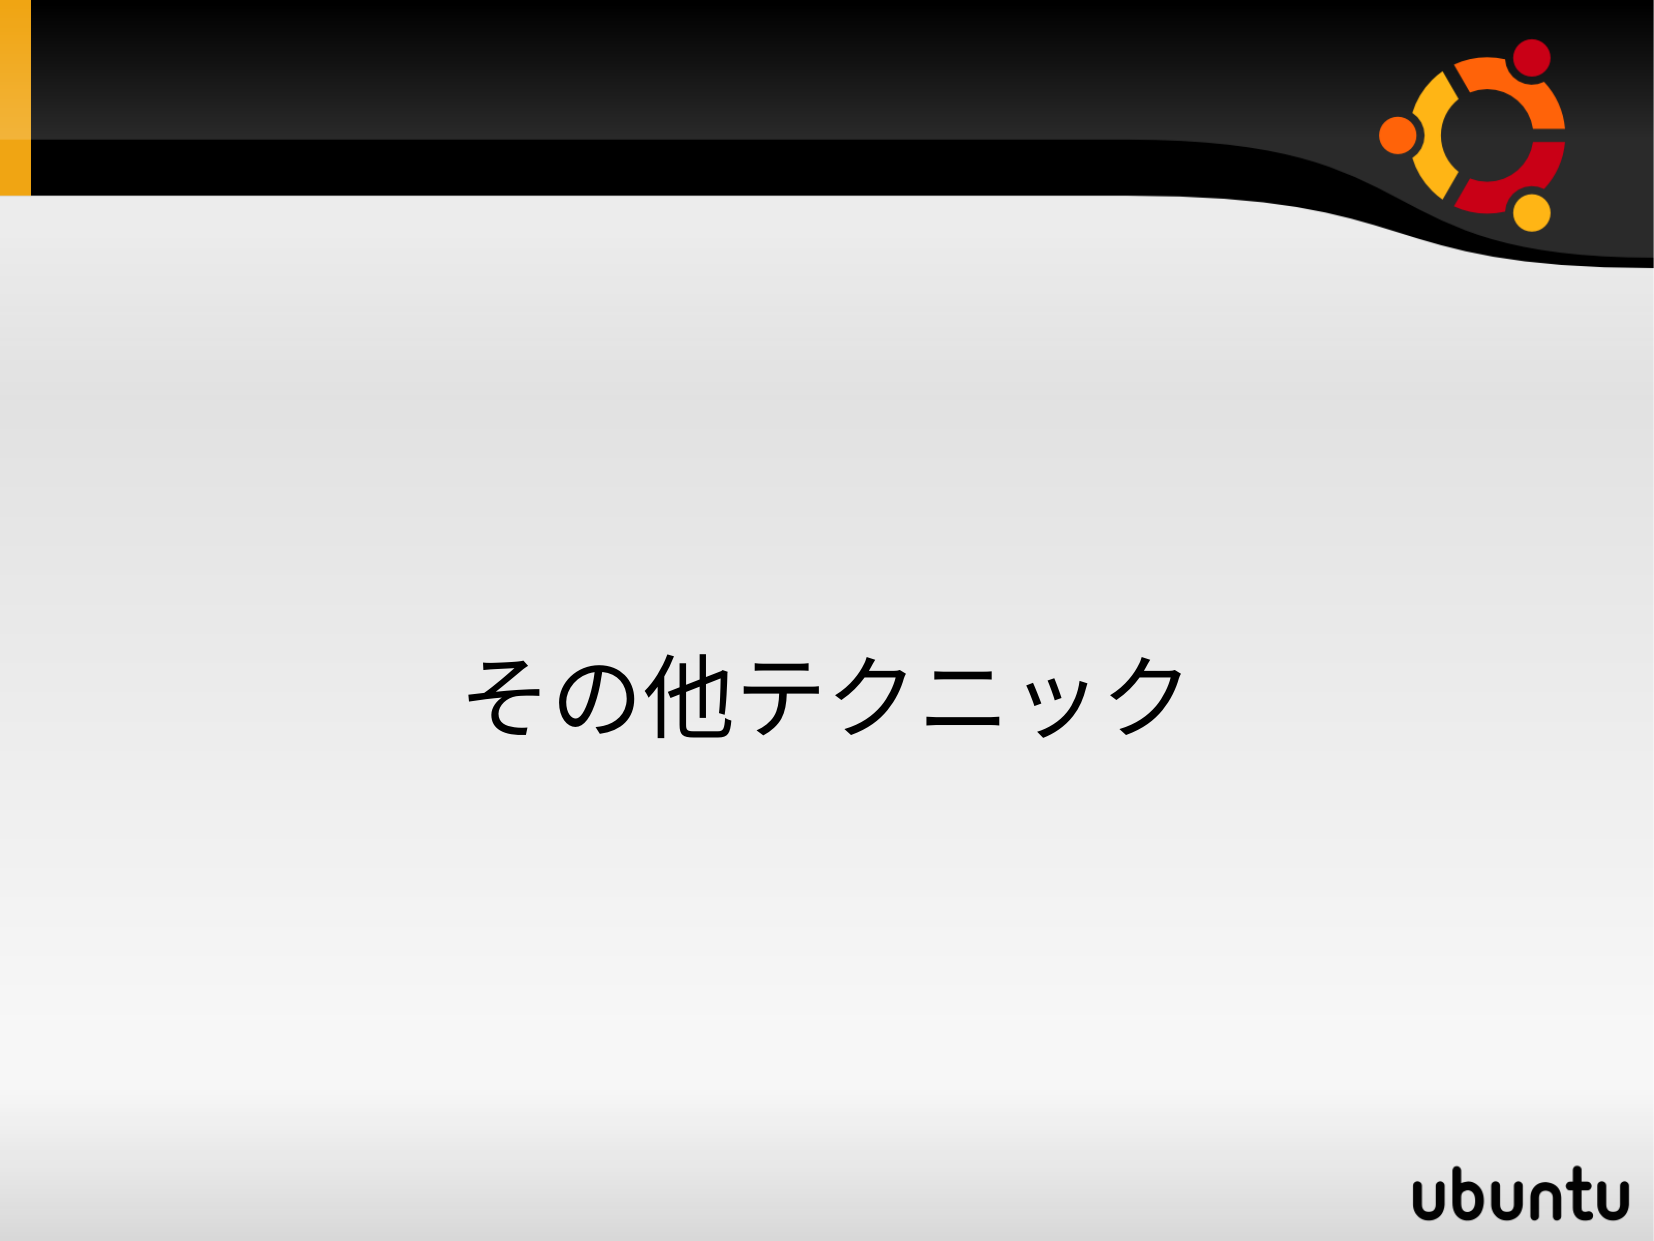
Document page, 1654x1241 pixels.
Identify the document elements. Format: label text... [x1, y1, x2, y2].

picture [0, 0, 1654, 1241]
subtitle その他テクニック [82, 297, 1571, 1102]
